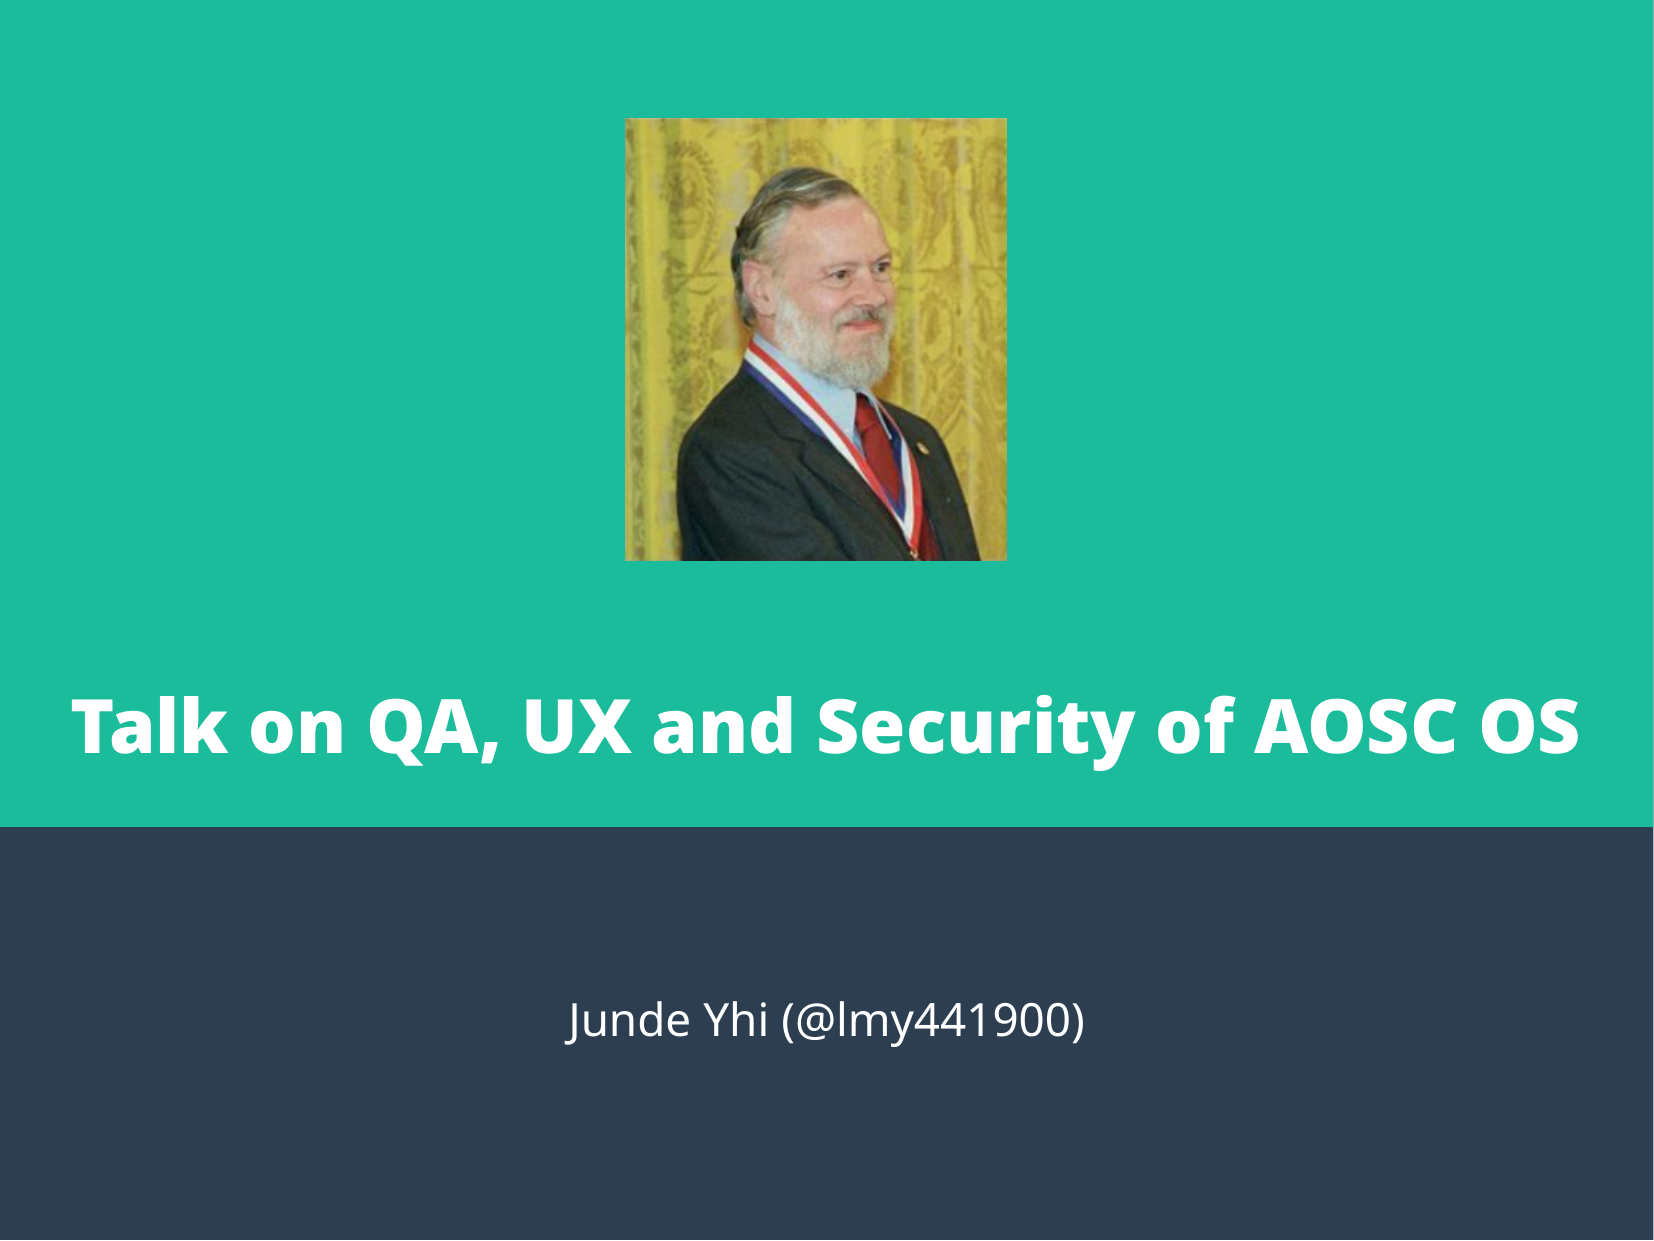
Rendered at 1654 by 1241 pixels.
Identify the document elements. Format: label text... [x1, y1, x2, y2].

title Talk on QA, UX and Security of AOSC OS [59, 620, 1595, 778]
picture [625, 118, 1007, 562]
subtitle Junde Yhi (@lmy441900) [59, 856, 1595, 1182]
